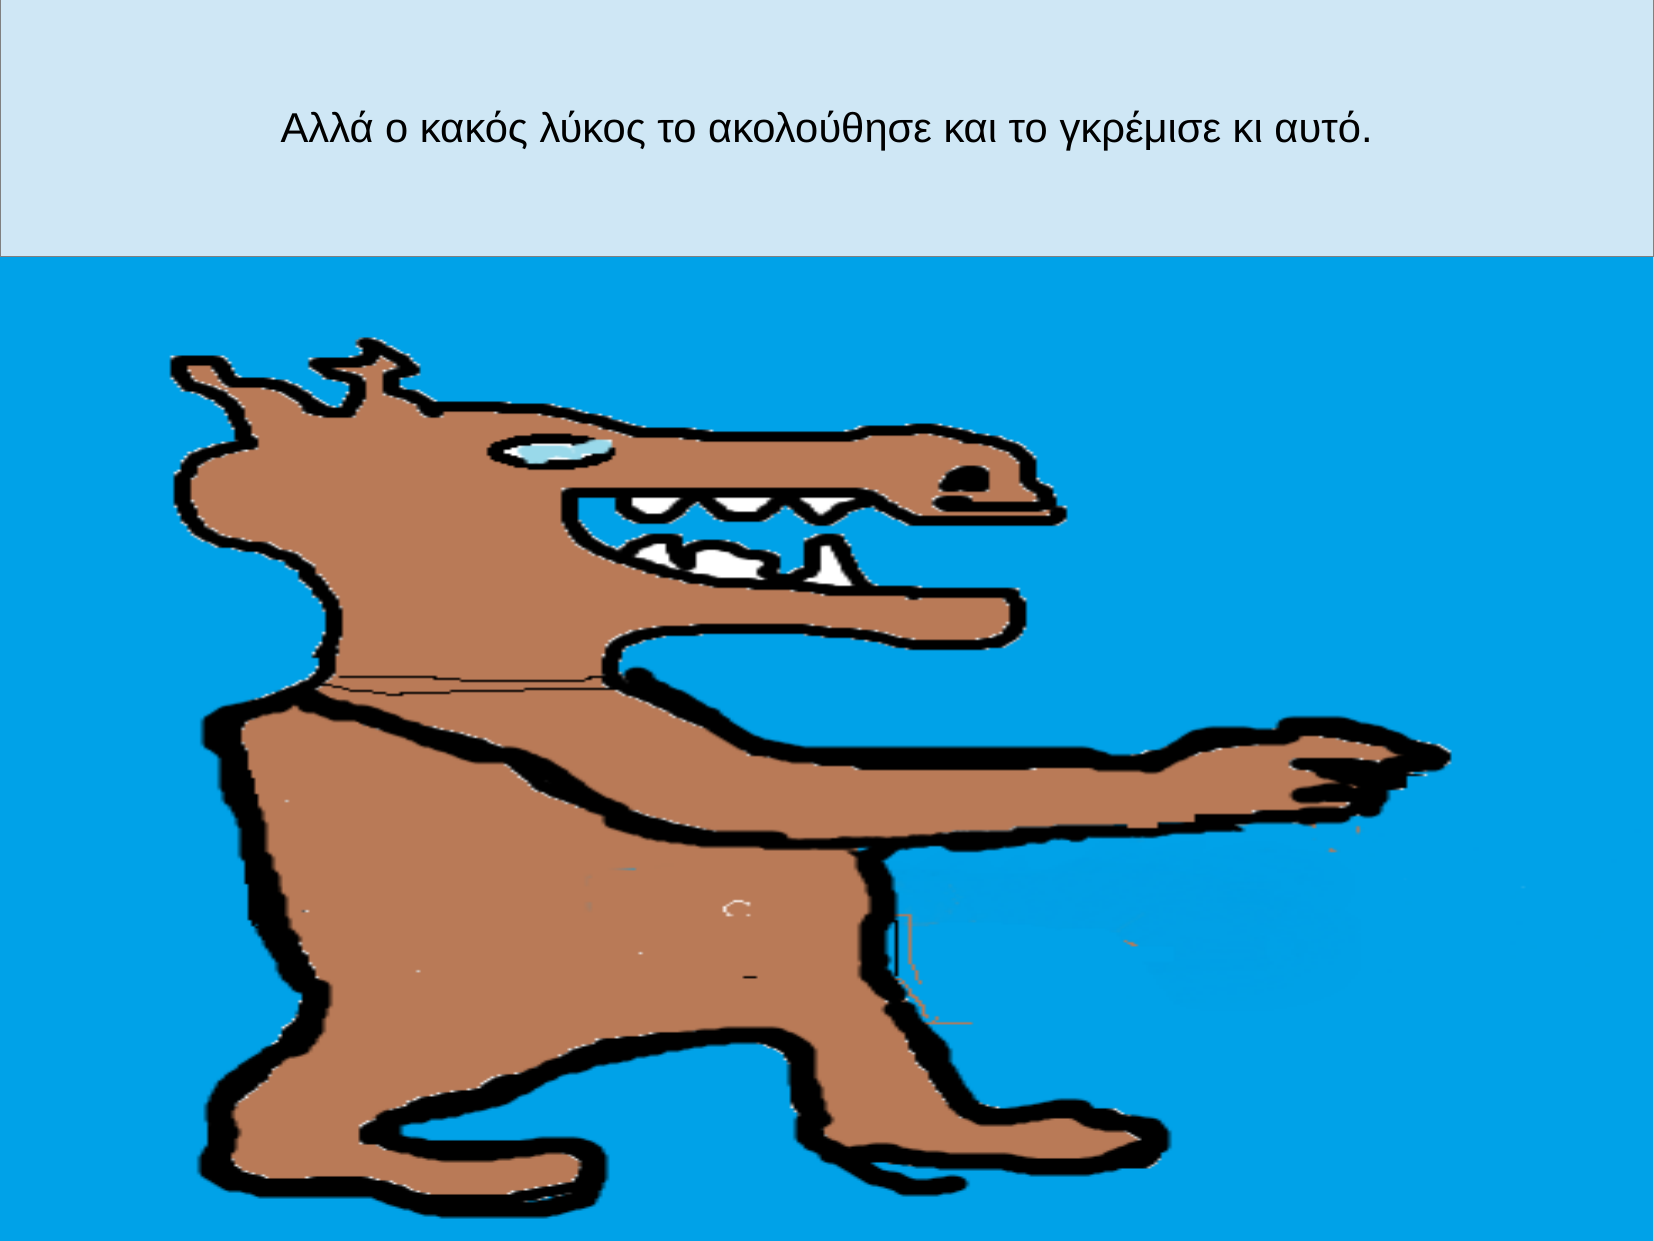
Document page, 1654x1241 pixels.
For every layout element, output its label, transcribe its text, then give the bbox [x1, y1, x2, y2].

picture [1124, 940, 1137, 946]
text_box Αλλά ο κακός λύκος το ακολούθησε και το γκρέμισε κι αυτό. [0, 0, 1654, 257]
picture [170, 338, 1451, 1215]
